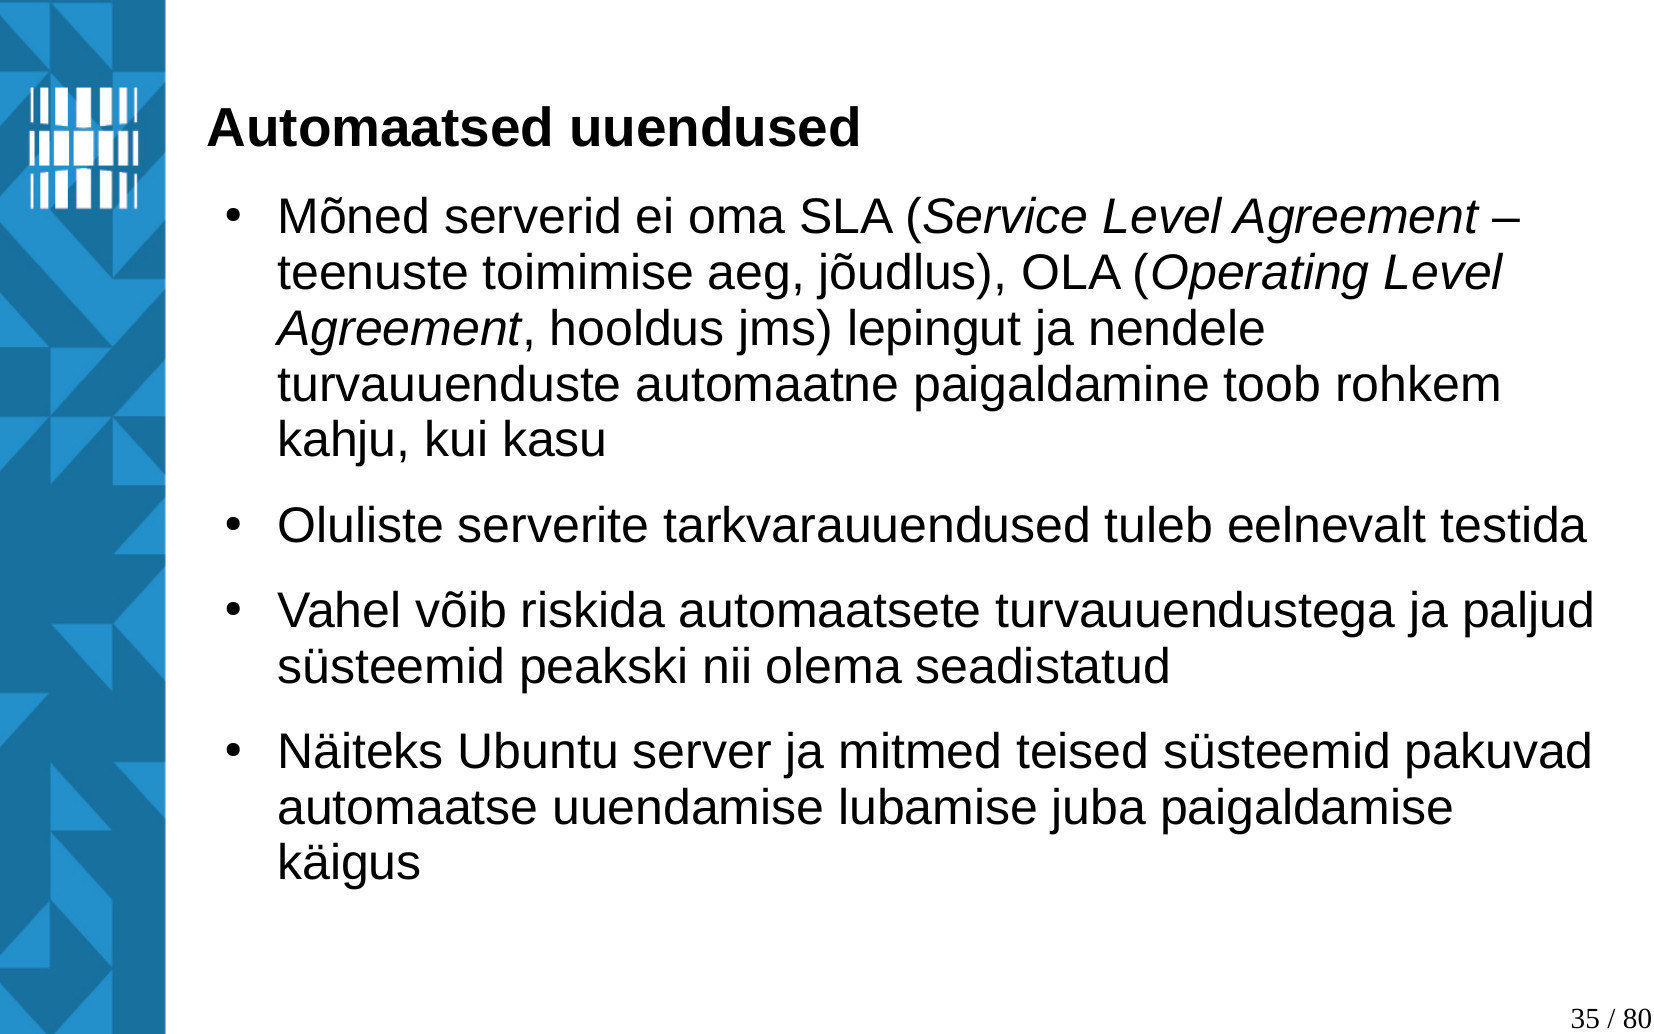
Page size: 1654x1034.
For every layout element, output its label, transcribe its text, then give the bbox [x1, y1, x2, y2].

list Mõned serverid ei oma SLA (Service Level Agreement – teenuste toimimise aeg, jõudlus), OLA (Operating Level Agreement, hooldus jms) lepingut ja nendele turvauuenduste automaatne paigaldamine toob rohkem kahju, kui kasu Oluliste serverite tarkvarauuendused tuleb eelnevalt testida Vahel võib riskida automaatsete turvauuendustega ja paljud süsteemid peakski nii olema seadistatud Näiteks Ubuntu server ja mitmed teised süsteemid pakuvad automaatse uuendamise lubamise juba paigaldamise käigus [206, 188, 1607, 932]
title Automaatsed uuendused [206, 41, 1654, 214]
